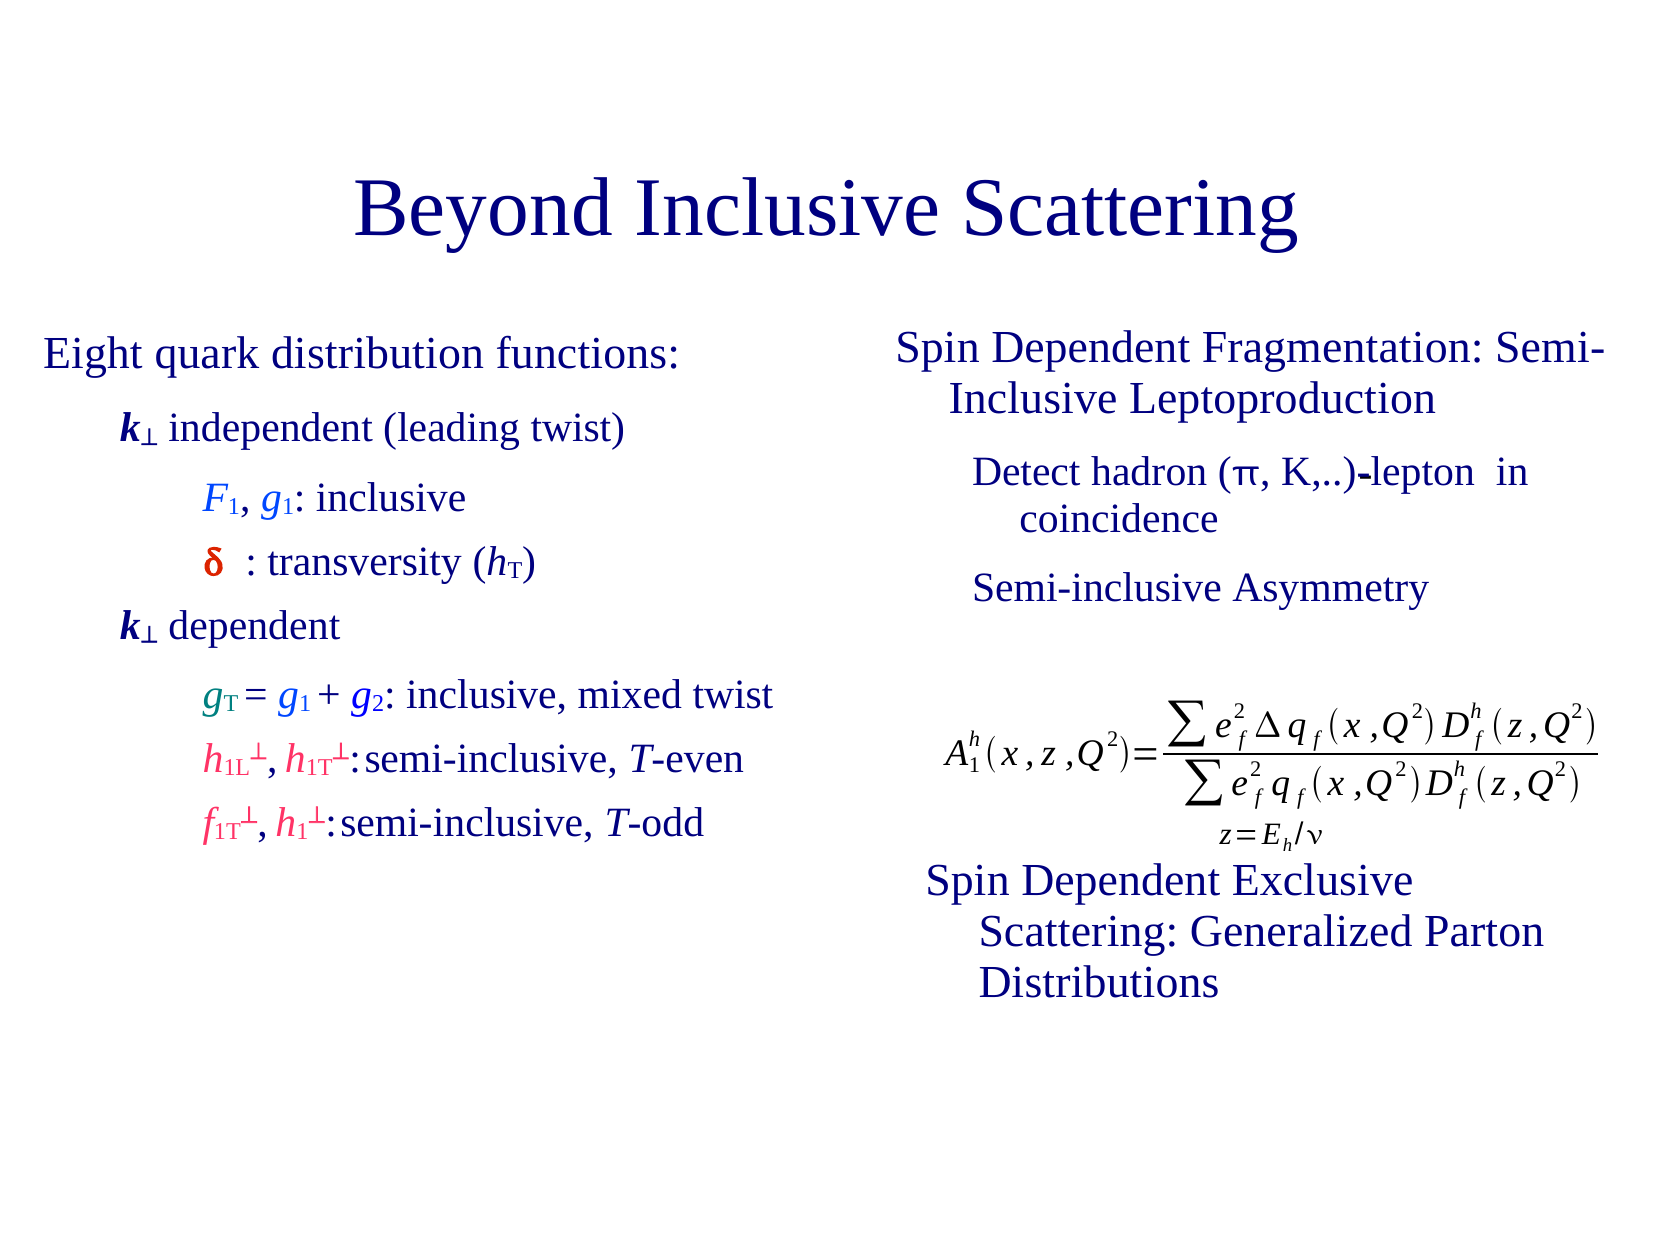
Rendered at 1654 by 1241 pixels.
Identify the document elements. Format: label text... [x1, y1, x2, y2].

list Eight quark distribution functions: k⊥ independent (leading twist) F1, g1: inclusive  : transversity (hT) k⊥ dependent gT = g1 + g2: inclusive, mixed twist h1L⊥, h1T⊥: semi-inclusive, T-even f1T⊥, h1⊥: semi-inclusive, T-odd [25, 327, 890, 1053]
chart [933, 697, 1609, 858]
title Beyond Inclusive Scattering [121, 103, 1533, 311]
list Spin Dependent Exclusive Scattering: Generalized Parton Distributions [907, 854, 1599, 1068]
list Spin Dependent Fragmentation: Semi-Inclusive Leptoproduction Detect hadron (, K,..)-lepton in coincidence Semi-inclusive Asymmetry [877, 321, 1641, 647]
